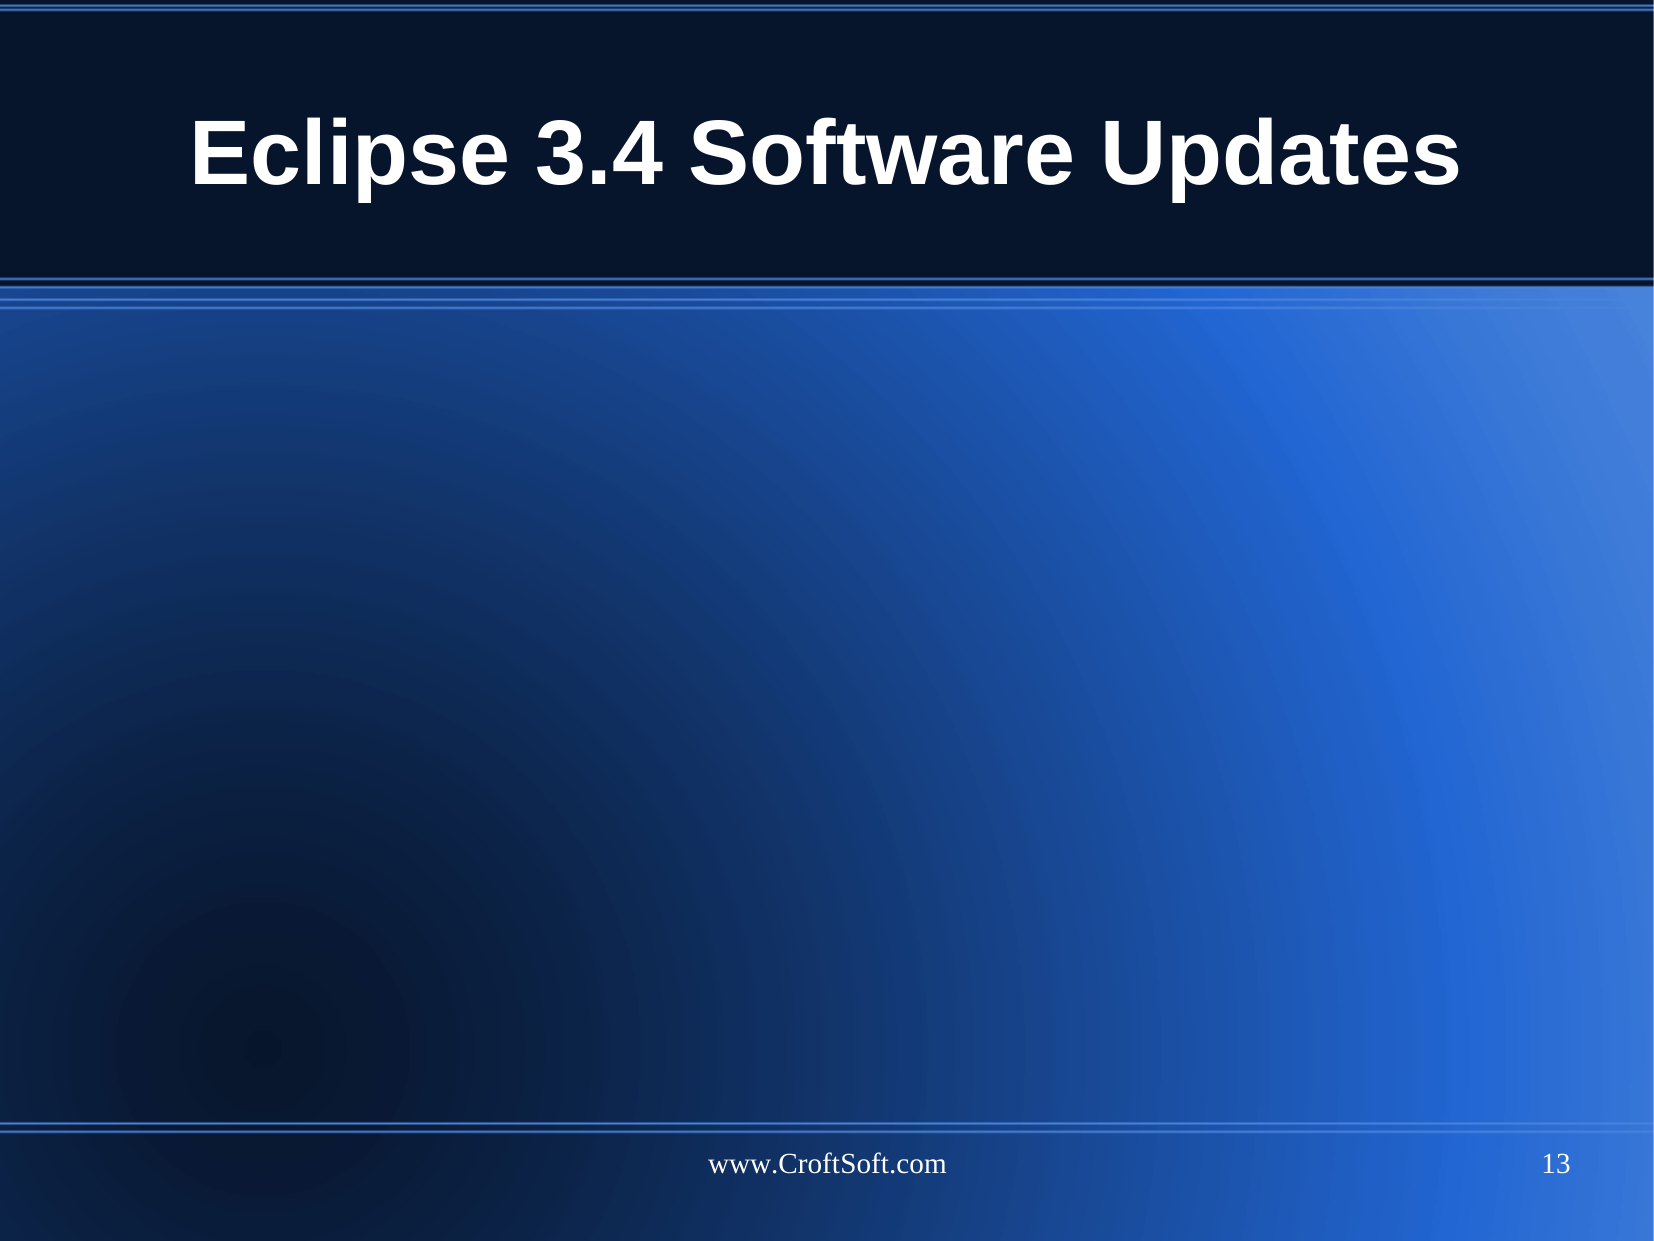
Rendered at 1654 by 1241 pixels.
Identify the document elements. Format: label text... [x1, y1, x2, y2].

title Eclipse 3.4 Software Updates [82, 49, 1571, 257]
picture [0, 0, 1654, 1241]
